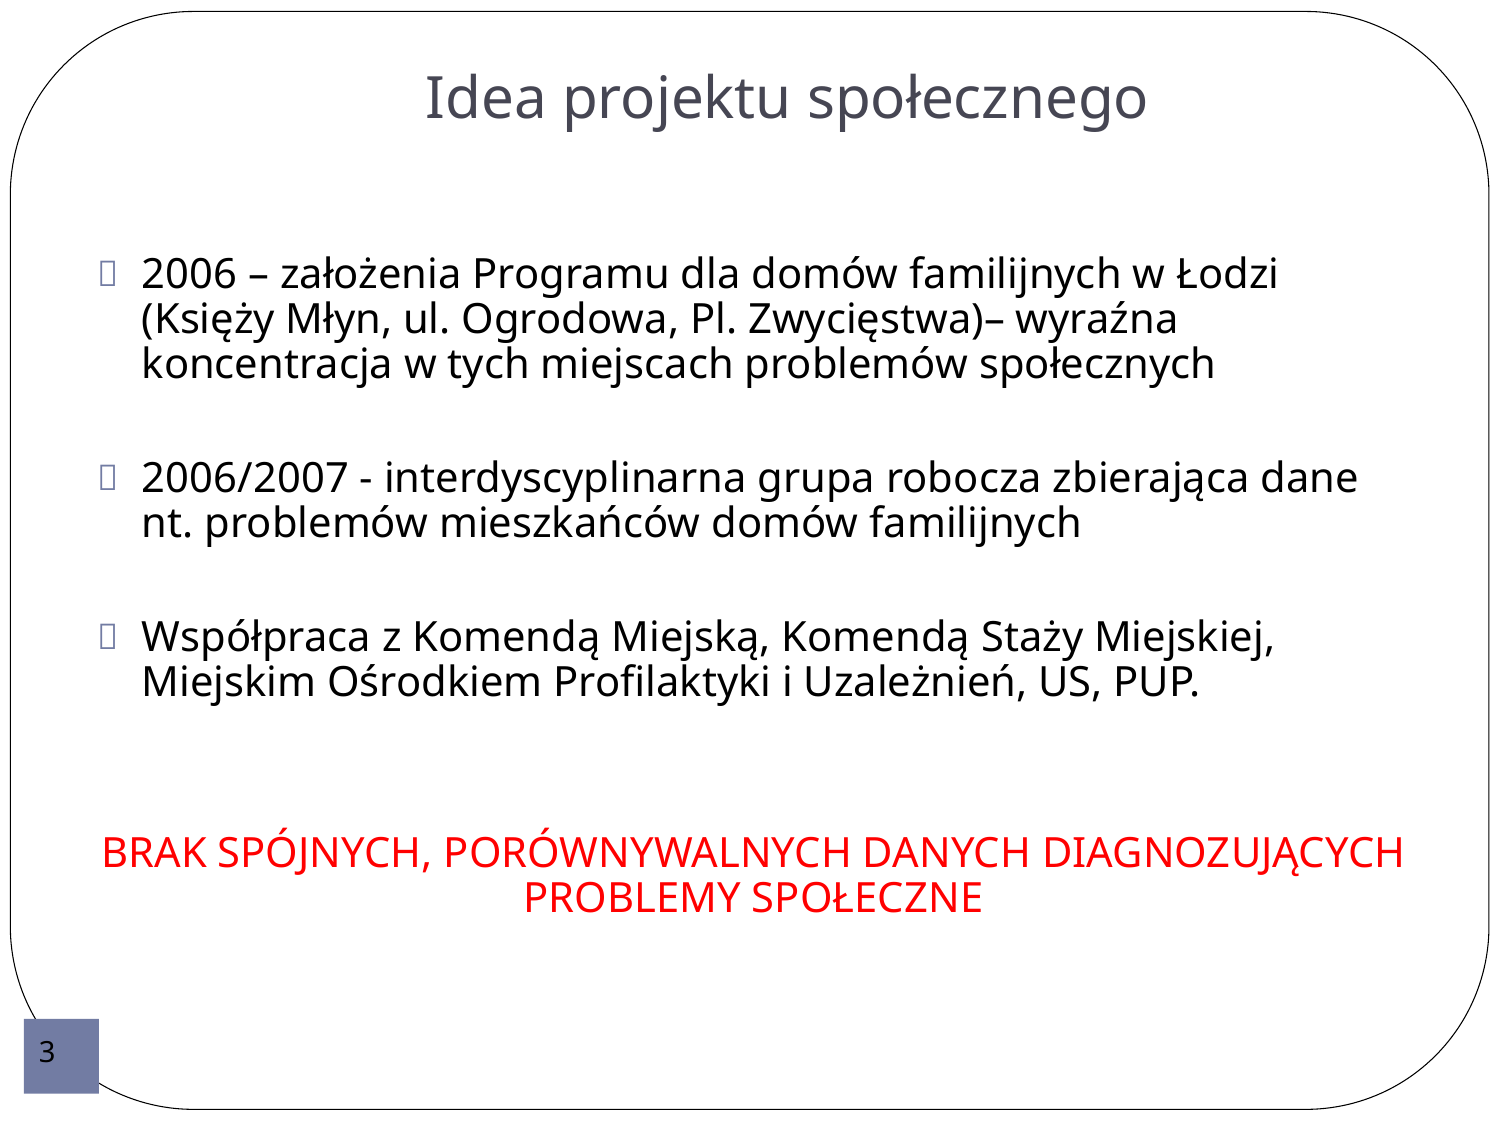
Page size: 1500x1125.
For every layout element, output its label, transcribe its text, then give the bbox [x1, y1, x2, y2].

title Idea projektu społecznego [150, 45, 1425, 237]
list 2006 – założenia Programu dla domów familijnych w Łodzi (Księży Młyn, ul. Ogrodowa, Pl. Zwycięstwa)– wyraźna koncentracja w tych miejscach problemów społecznych 2006/2007 - interdyscyplinarna grupa robocza zbierająca dane nt. problemów mieszkańców domów familijnych Współpraca z Komendą Miejską, Komendą Staży Miejskiej, Miejskim Ośrodkiem Profilaktyki i Uzależnień, US, PUP. BRAK SPÓJNYCH, PORÓWNYWALNYCH DANYCH DIAGNOZUJĄCYCH PROBLEMY SPOŁECZNE [82, 237, 1425, 988]
slide_number <numer> [23, 1018, 99, 1094]
